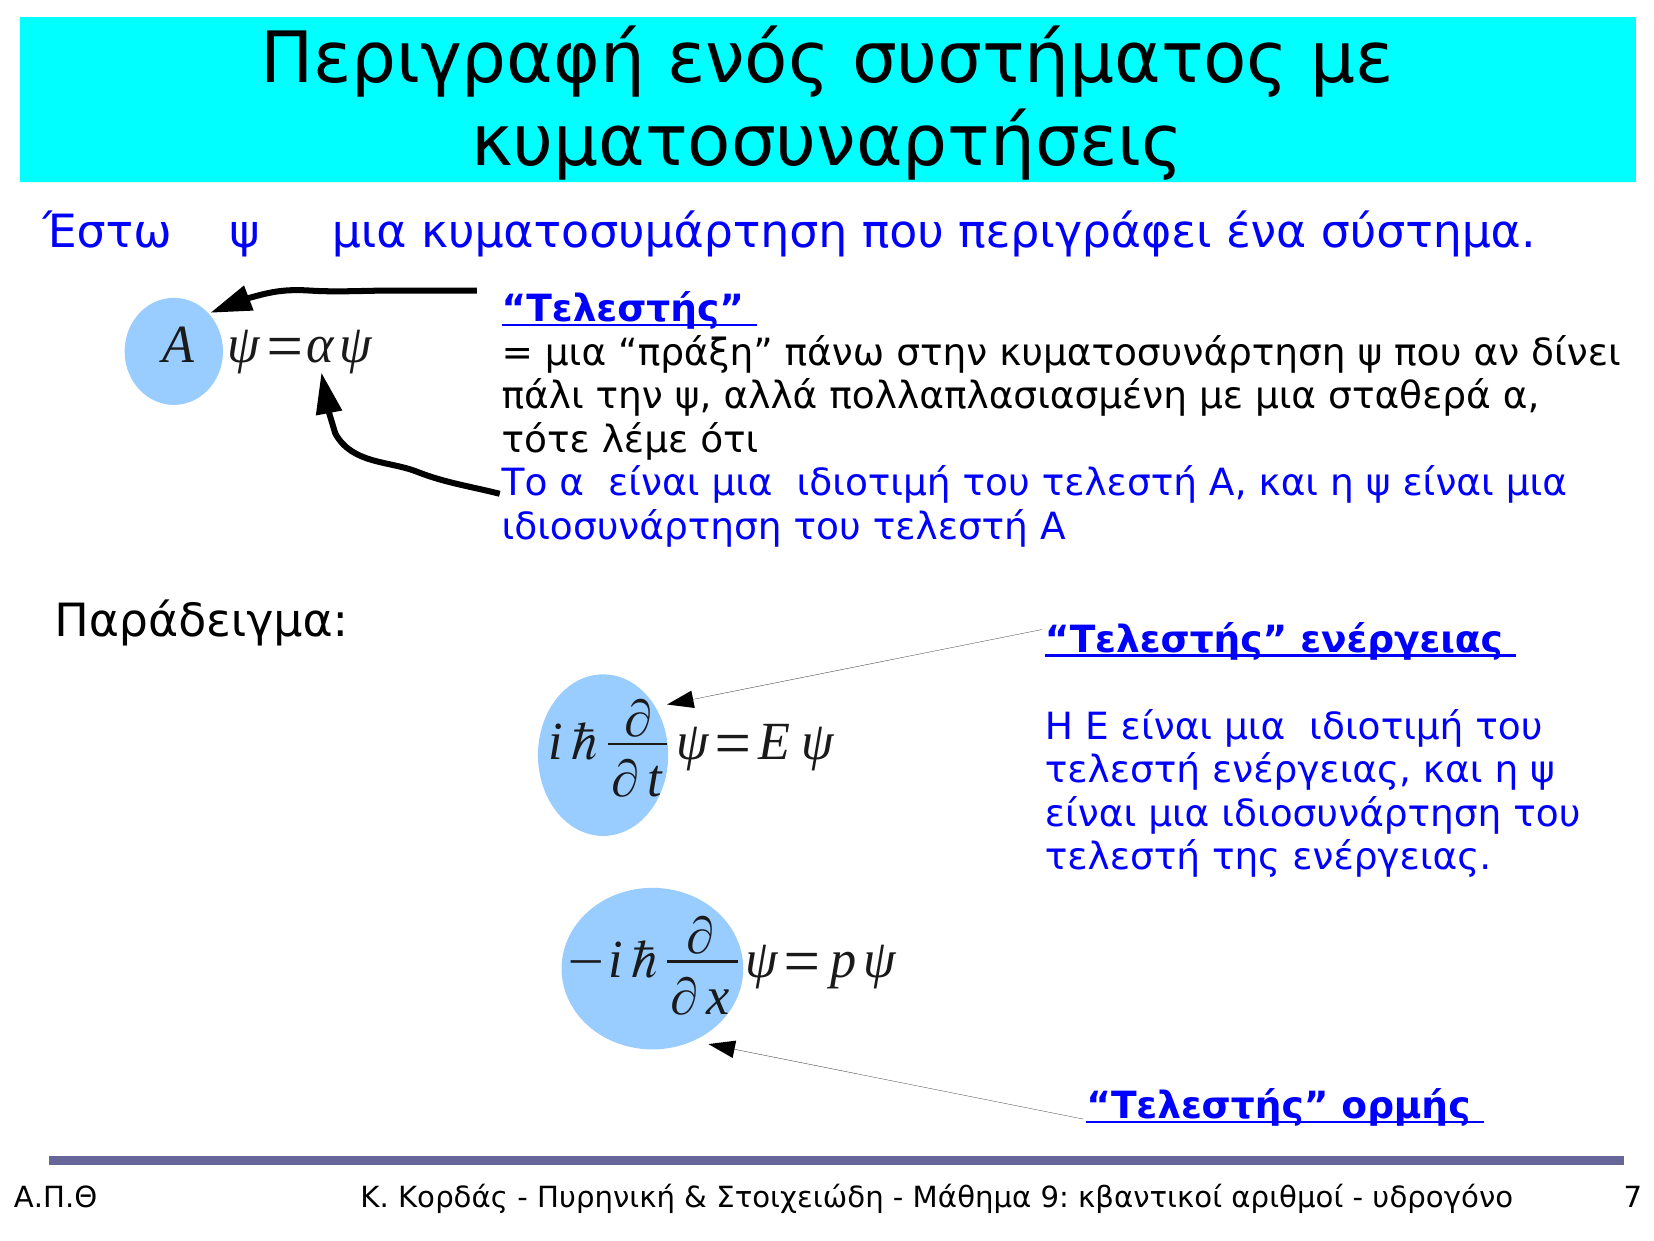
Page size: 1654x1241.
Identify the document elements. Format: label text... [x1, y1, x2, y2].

text_box Παράδειγμα: [39, 587, 1578, 656]
text_box “Τελεστής” ενέργειας Η Ε είναι μια ιδιοτιμή του τελεστή ενέργειας, και η ψ είναι μια ιδιοσυνάρτηση του τελεστή της ενέργειας. [1030, 610, 1654, 889]
list [82, 155, 1571, 587]
title Περιγραφή ενός συστήματος με κυματοσυναρτήσεις [19, 17, 1636, 183]
list [82, 656, 1571, 1118]
text_box “Τελεστής” = μια “πράξη” πάνω στην κυματοσυνάρτηση ψ που αν δίνει πάλι την ψ, αλλά πολλαπλασιασμένη με μια σταθερά α, τότε λέμε ότι Το α είναι μια ιδιοτιμή του τελεστή Α, και η ψ είναι μια ιδιοσυνάρτηση του τελεστή Α [486, 279, 1654, 559]
text_box Έστω ψ μια κυματοσυμάρτηση που περιγράφει ένα σύστημα. [27, 197, 1566, 266]
chart [146, 311, 386, 377]
text_box “Τελεστής” ορμής [1071, 1076, 1654, 1152]
chart [552, 913, 910, 1030]
chart [535, 695, 846, 812]
